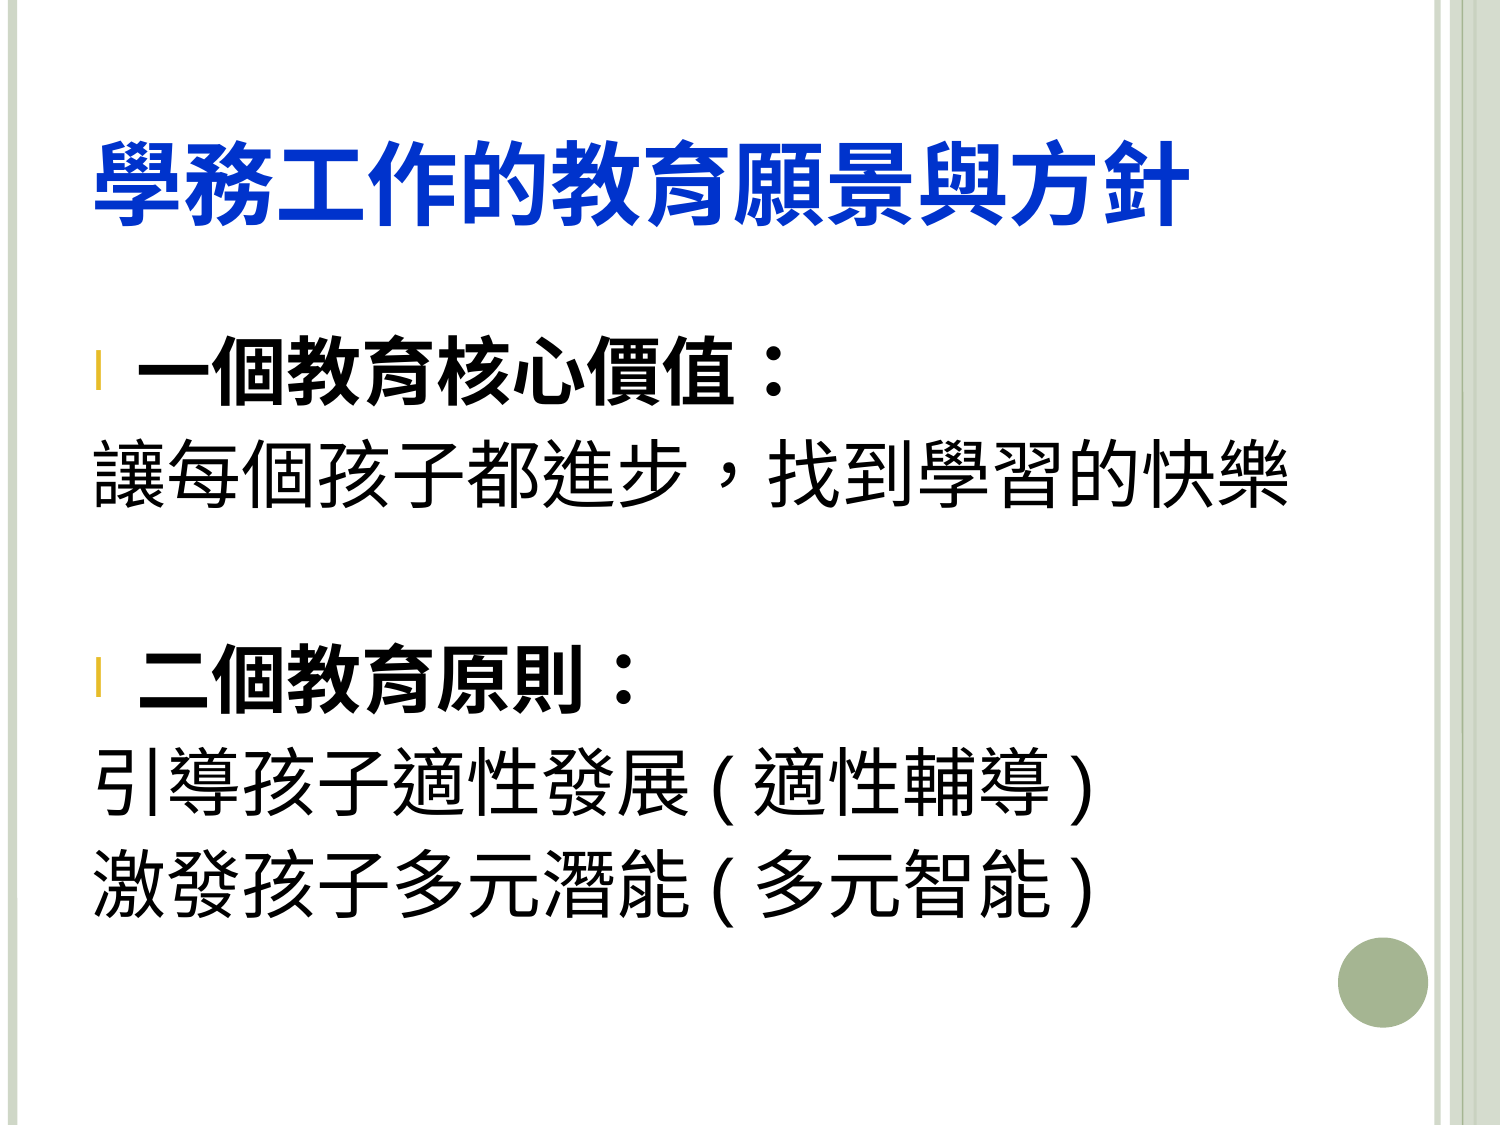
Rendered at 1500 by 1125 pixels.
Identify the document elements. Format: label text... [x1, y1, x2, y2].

list 一個教育核心價值： 讓每個孩子都進步，找到學習的快樂 二個教育原則： 引導孩子適性發展(適性輔導) 激發孩子多元潛能(多元智能) [76, 317, 1426, 1038]
title 學務工作的教育願景與方針 [76, 101, 1427, 245]
